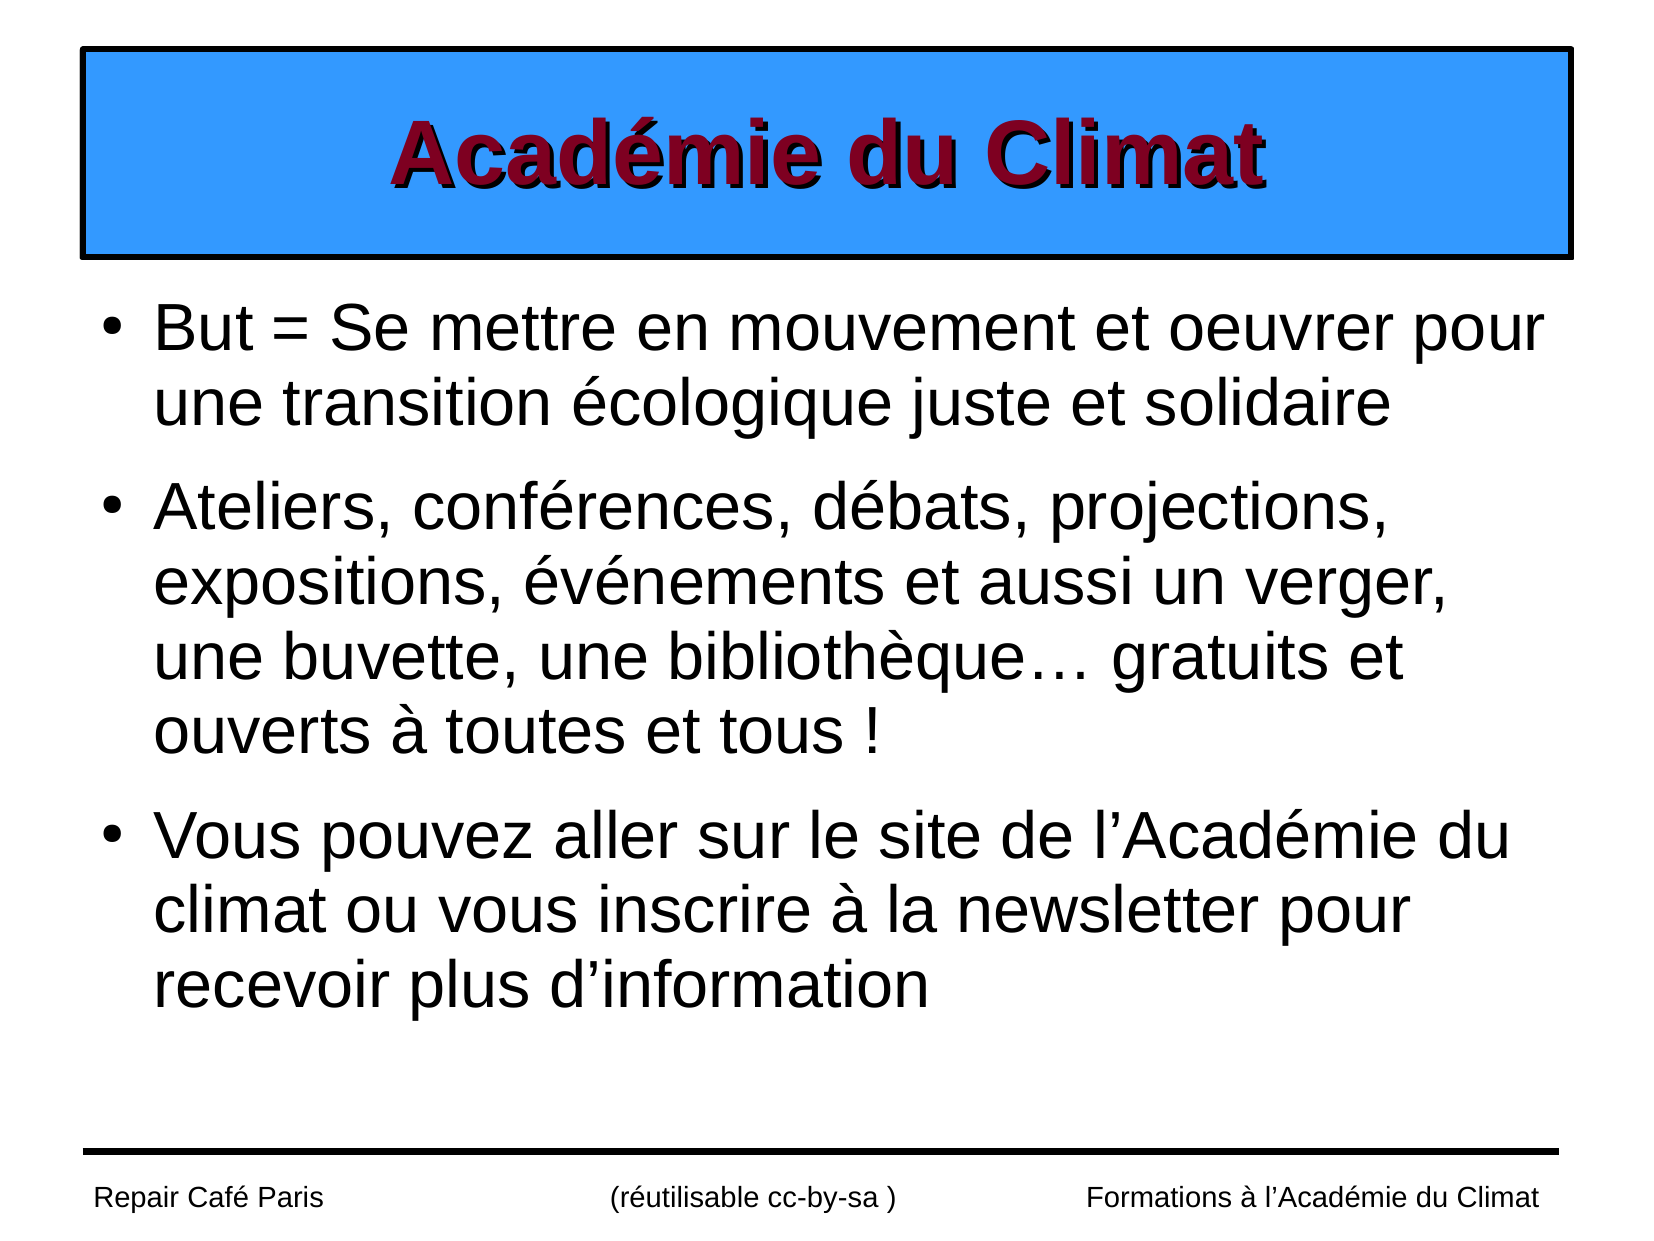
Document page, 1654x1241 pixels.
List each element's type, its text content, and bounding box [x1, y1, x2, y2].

title Académie du Climat [82, 49, 1571, 257]
list But = Se mettre en mouvement et oeuvrer pour une transition écologique juste et solidaire Ateliers, conférences, débats, projections, expositions, événements et aussi un verger, une buvette, une bibliothèque… gratuits et ouverts à toutes et tous ! Vous pouvez aller sur le site de l’Académie du climat ou vous inscrire à la newsletter pour recevoir plus d’information [82, 290, 1571, 1097]
